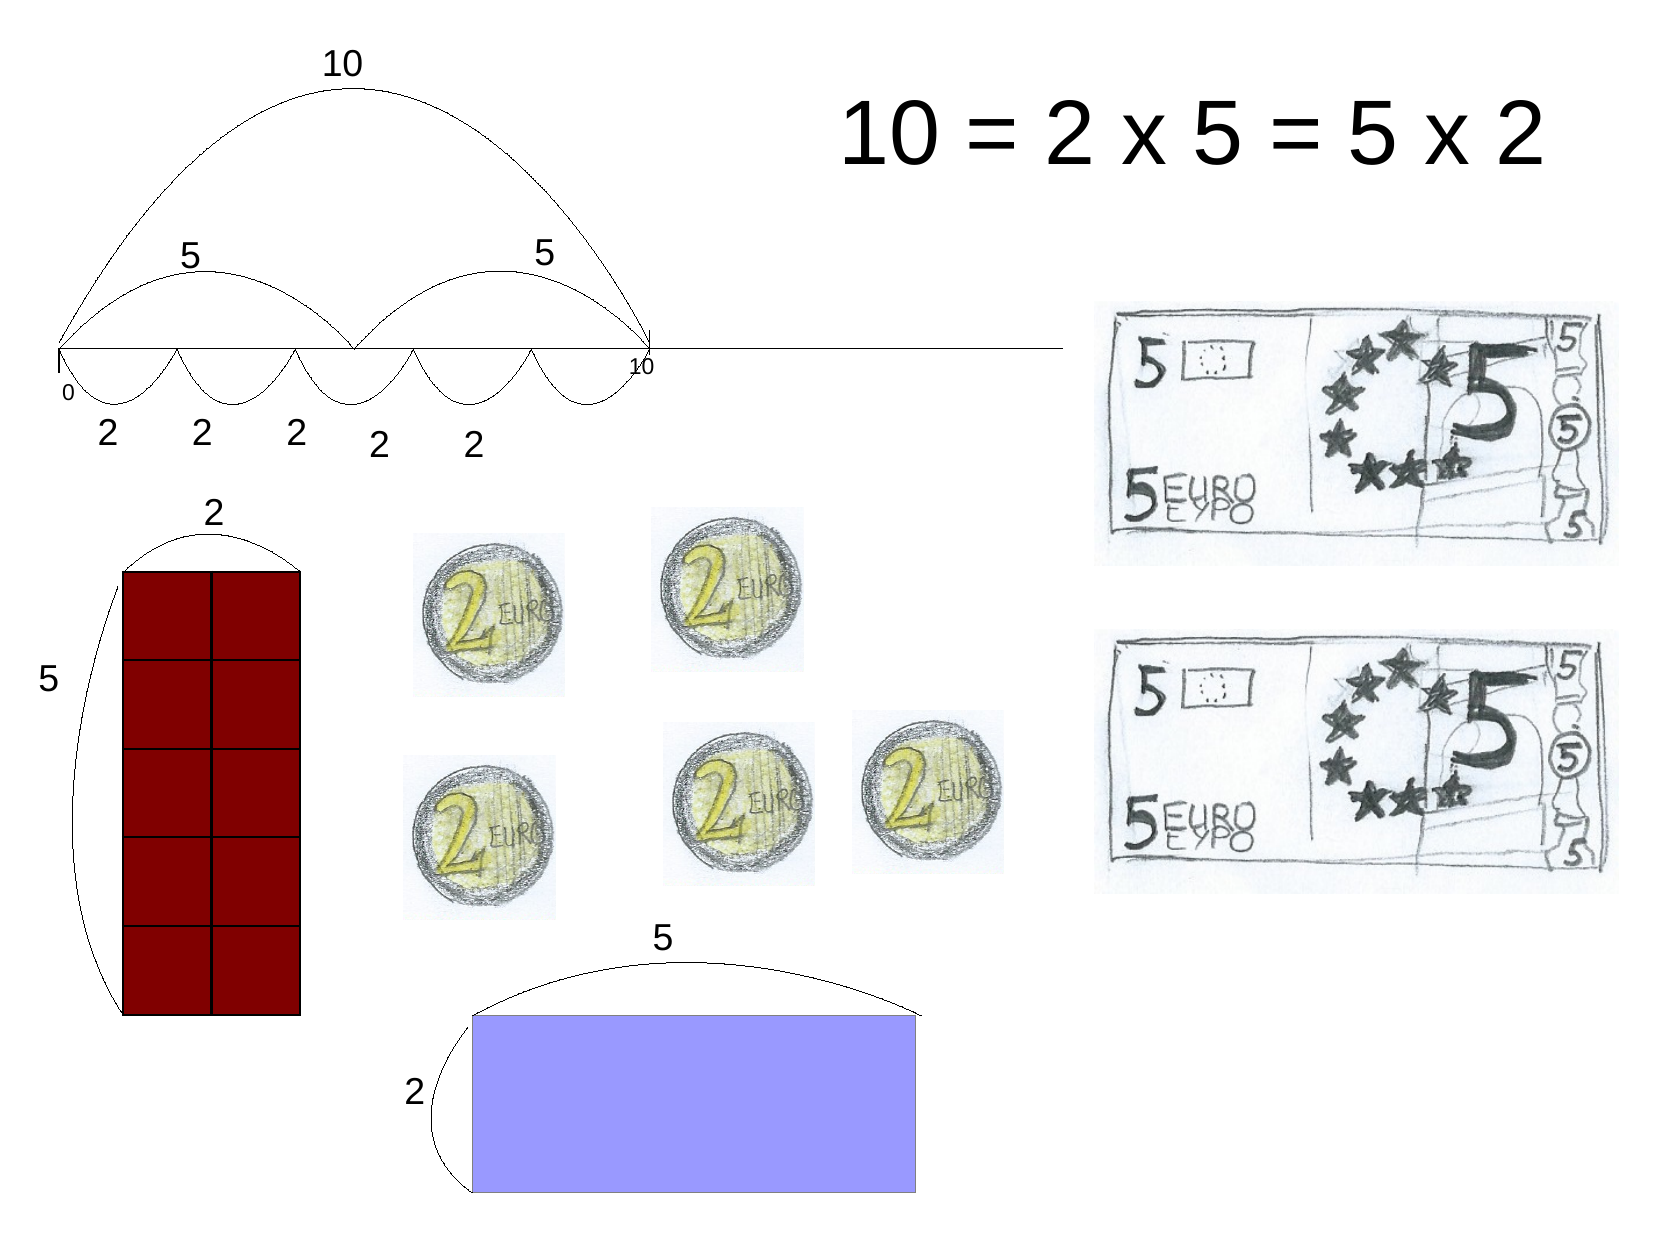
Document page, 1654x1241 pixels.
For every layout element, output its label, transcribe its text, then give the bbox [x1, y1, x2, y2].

text_box 2 [188, 484, 230, 542]
text_box 2 [271, 404, 343, 462]
text_box 2 [389, 1062, 437, 1188]
picture [852, 710, 1004, 875]
table_cell [124, 661, 210, 748]
text_box 0 [47, 372, 154, 413]
text_box 2 [82, 403, 119, 461]
table_header [124, 573, 210, 659]
text_box 2 [177, 403, 249, 461]
text_box 10 [307, 35, 414, 93]
text_box 2 [448, 415, 520, 473]
table_cell [213, 750, 299, 836]
text_box 5 [519, 224, 591, 294]
table_cell [213, 927, 299, 1014]
text_box 5 [23, 649, 73, 707]
text_box [472, 1015, 916, 1193]
title 10 = 2 x 5 = 5 x 2 [720, 29, 1654, 237]
picture [403, 755, 556, 920]
text_box 2 [354, 415, 390, 473]
picture [1094, 301, 1619, 566]
picture [651, 507, 804, 672]
picture [413, 533, 565, 697]
table_cell [124, 927, 210, 1014]
text_box 5 [637, 909, 765, 1024]
table_cell [124, 838, 210, 925]
table_cell [213, 838, 299, 925]
picture [663, 722, 815, 886]
text_box 10 [614, 346, 697, 387]
picture [1094, 629, 1619, 894]
text_box 5 [165, 226, 237, 284]
table_header [213, 573, 299, 659]
table_cell [213, 661, 299, 748]
table_cell [124, 750, 210, 836]
